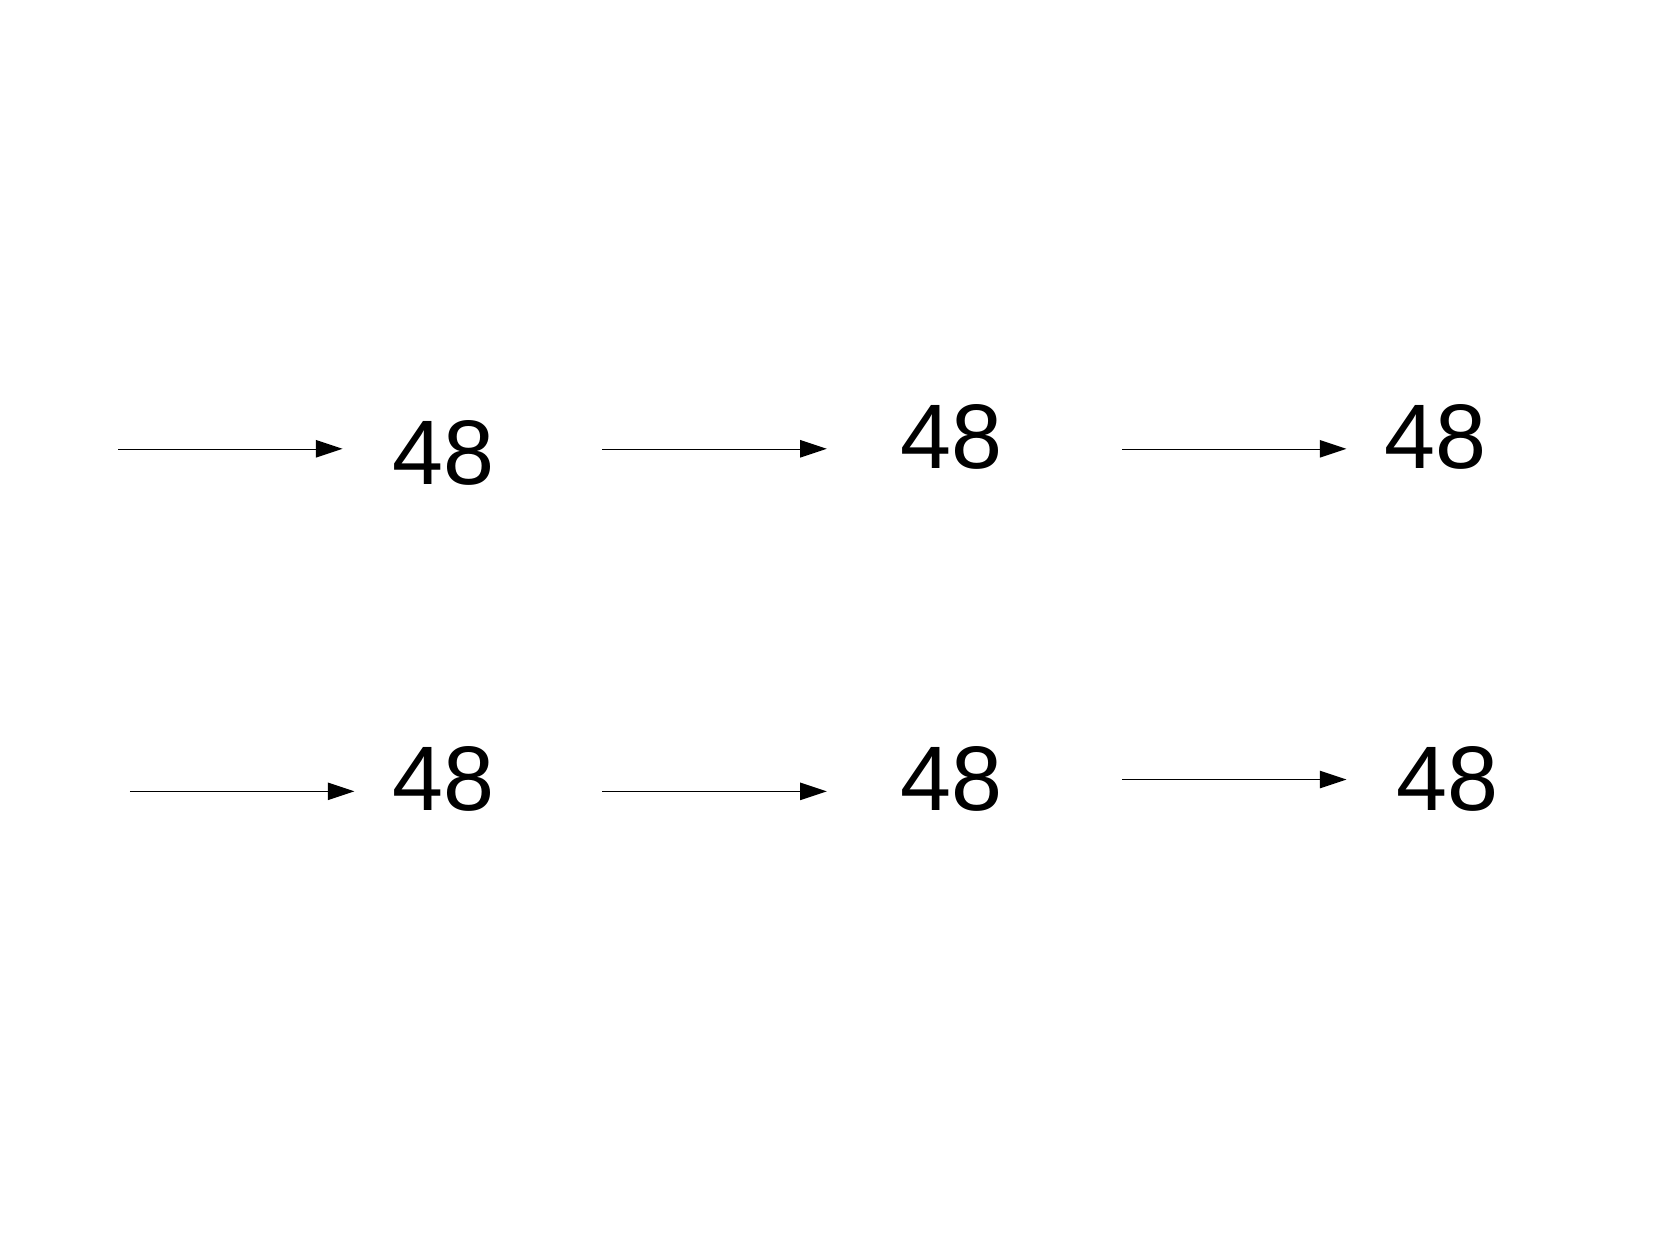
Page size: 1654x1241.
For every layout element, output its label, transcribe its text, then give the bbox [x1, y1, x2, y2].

text_box 48 [1381, 720, 1536, 941]
text_box 48 [885, 720, 1040, 941]
text_box 48 [377, 394, 532, 615]
text_box 48 [377, 720, 532, 941]
text_box 48 [885, 377, 1040, 598]
text_box 48 [1370, 377, 1524, 598]
